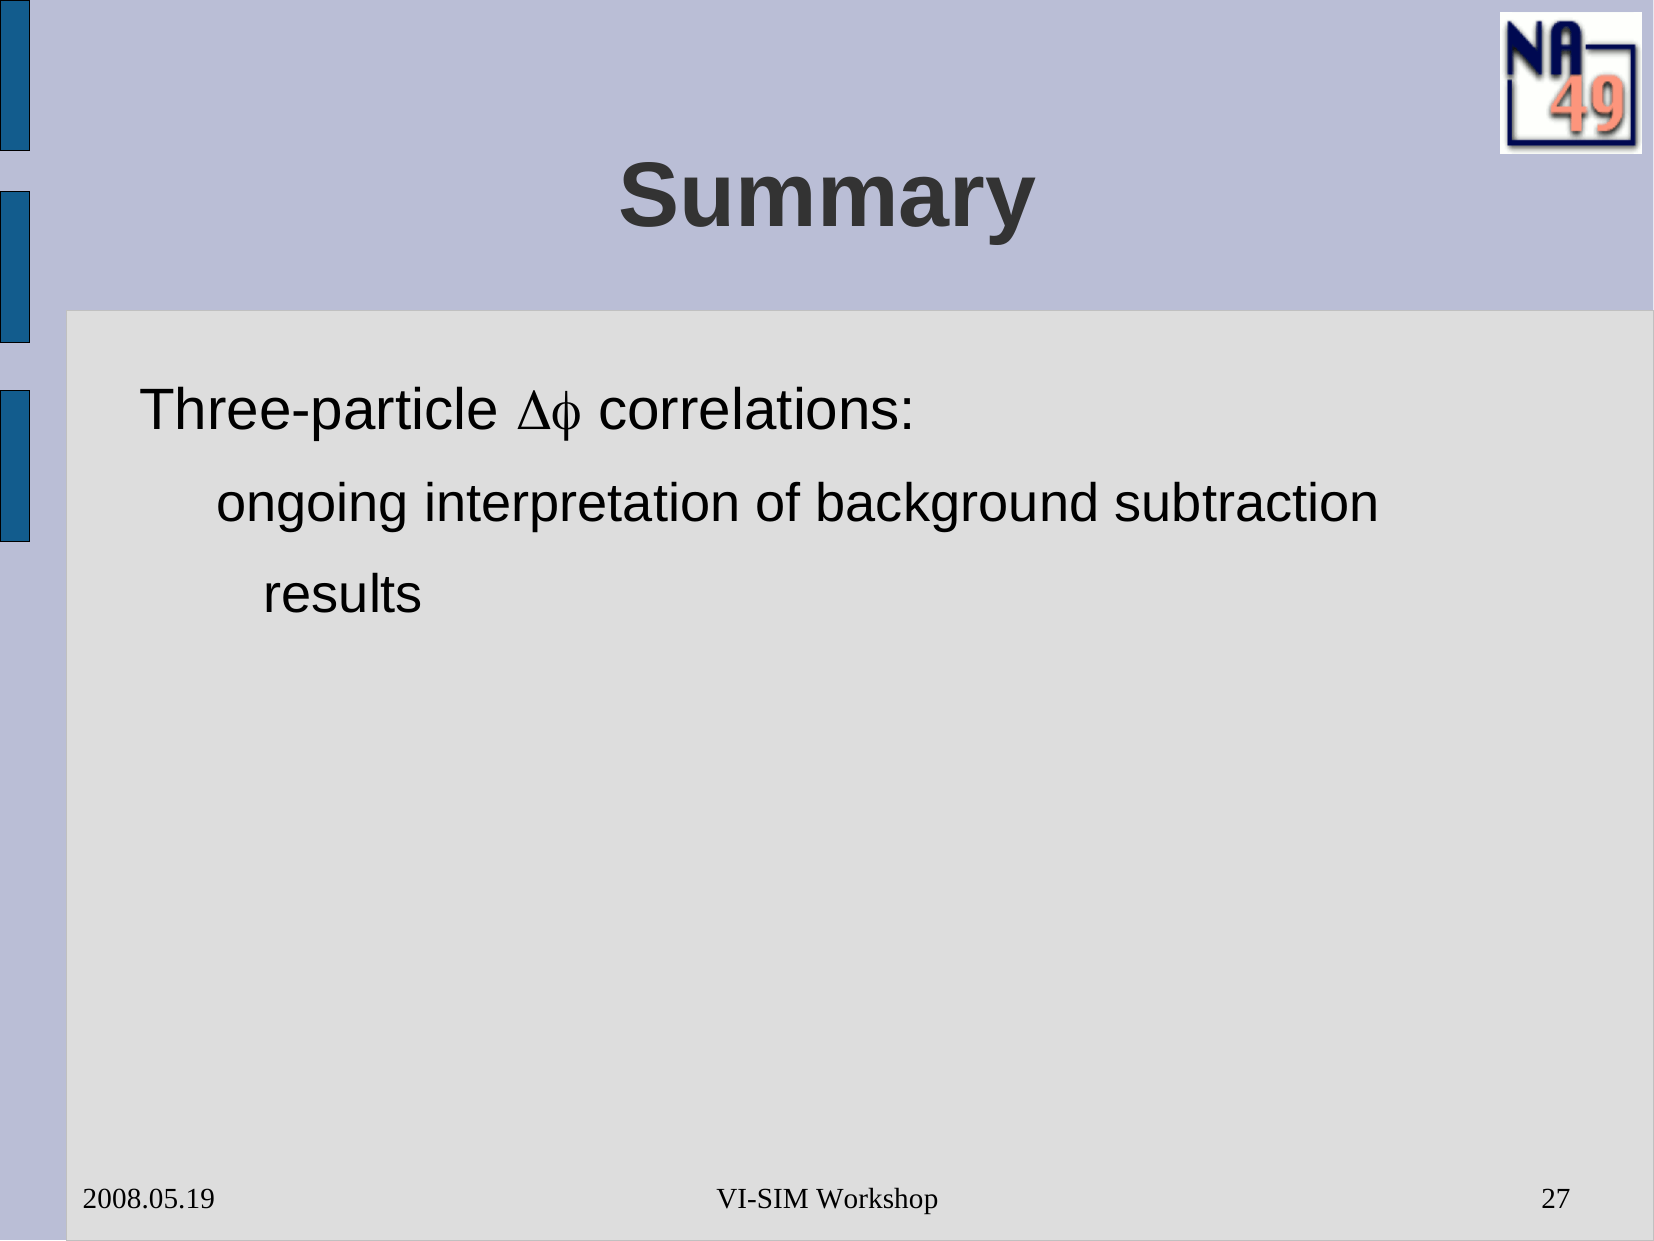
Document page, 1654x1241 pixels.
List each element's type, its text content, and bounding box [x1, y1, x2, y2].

picture [1500, 12, 1642, 154]
list Three-particle Df correlations: ongoing interpretation of background subtraction results [121, 344, 1534, 1112]
title Summary [121, 98, 1534, 291]
